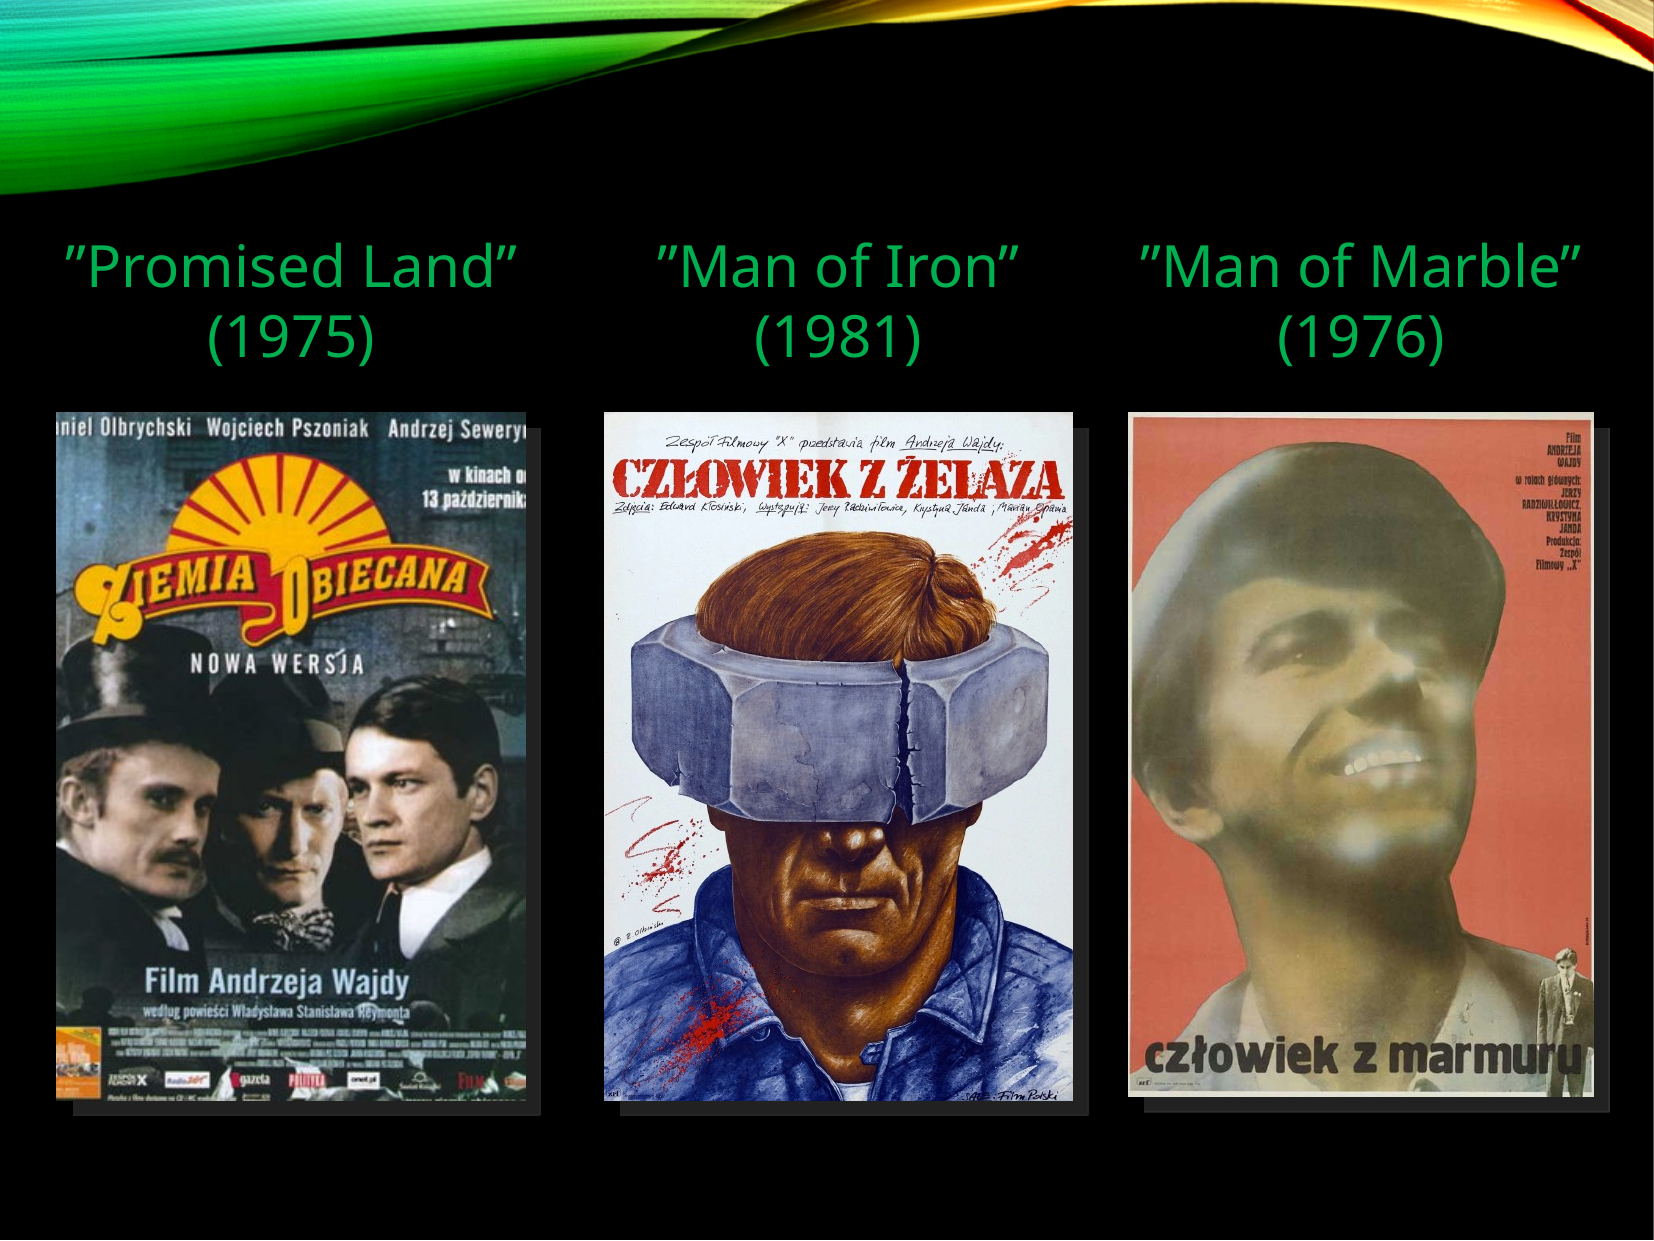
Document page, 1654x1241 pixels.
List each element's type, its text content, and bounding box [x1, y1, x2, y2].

picture [56, 412, 526, 1101]
text_box ”Promised Land” (1975) [30, 221, 553, 378]
picture [604, 412, 1073, 1101]
text_box ”Man of Iron” (1981) [577, 221, 1099, 378]
picture [1128, 412, 1594, 1097]
text_box ”Man of Marble” (1976) [1099, 221, 1623, 378]
